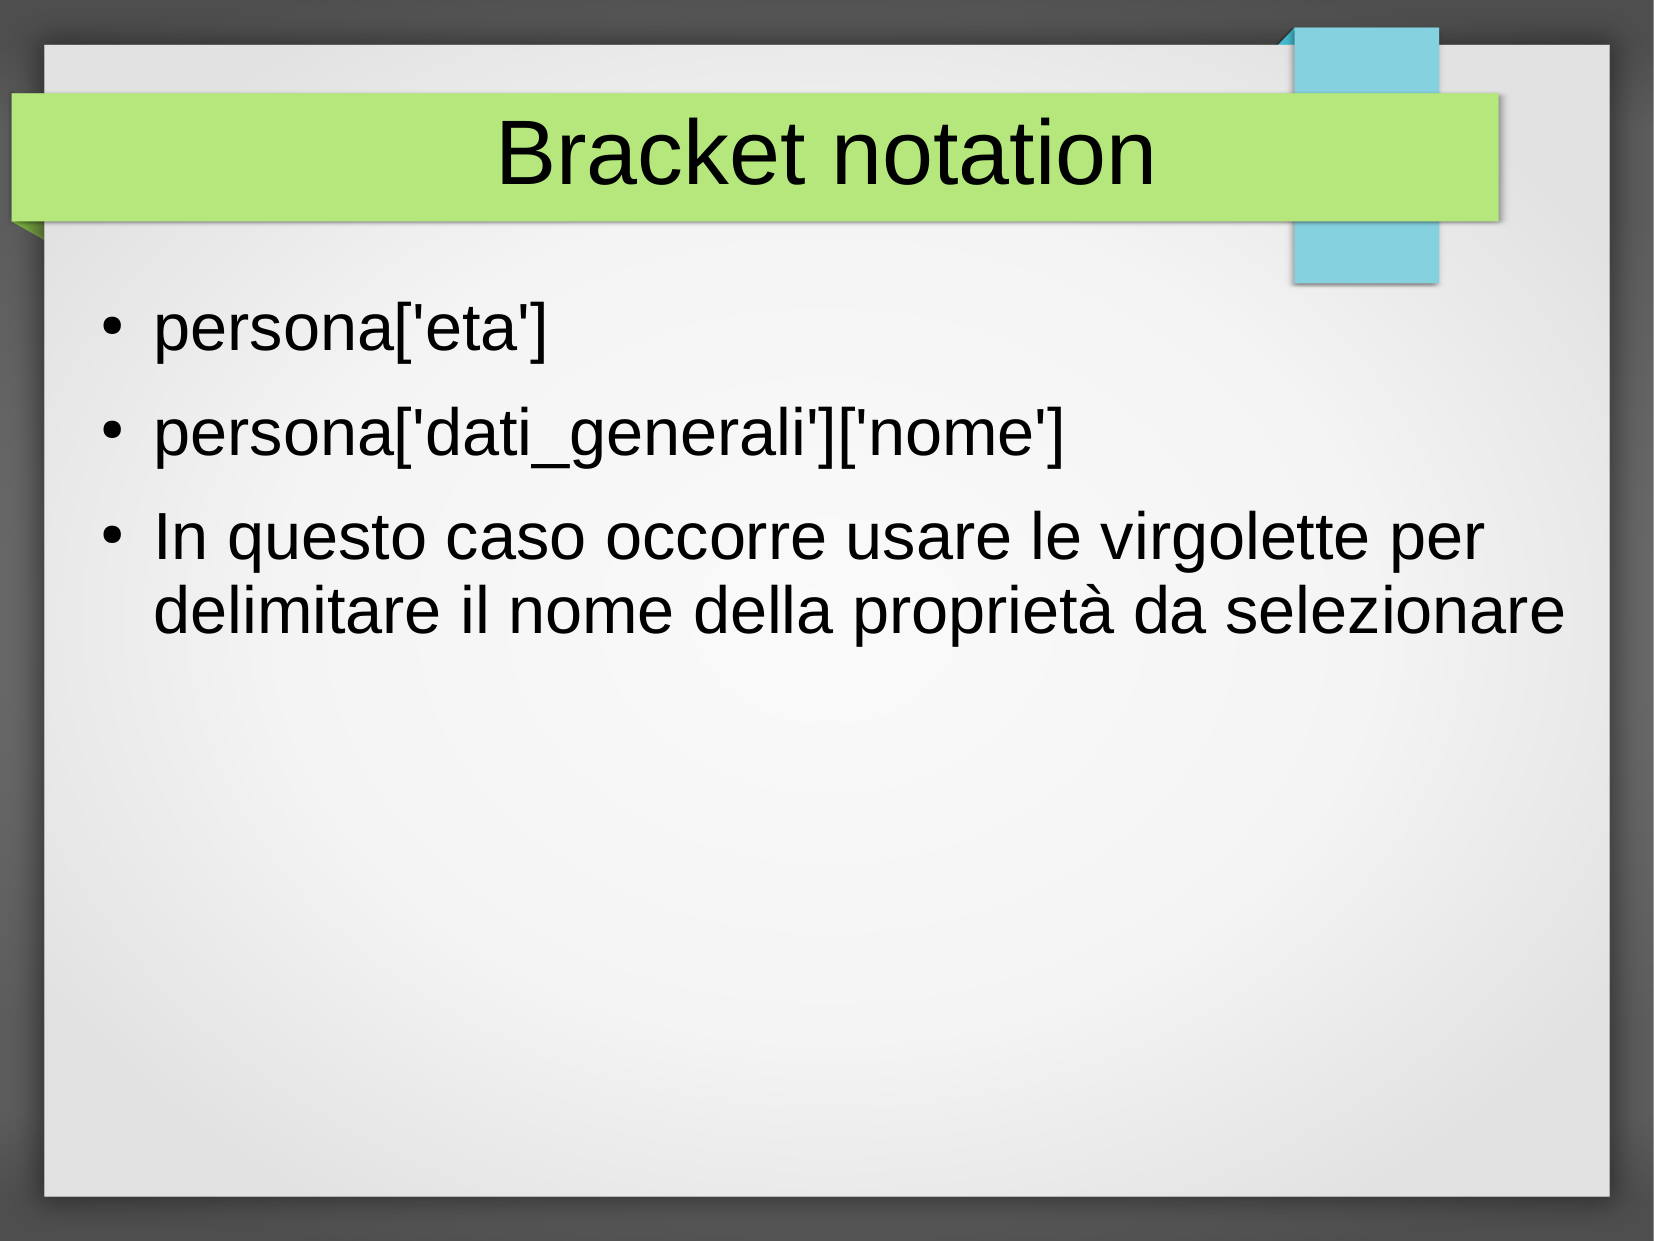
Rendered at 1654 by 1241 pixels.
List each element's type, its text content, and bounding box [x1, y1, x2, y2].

picture [0, 0, 1654, 1241]
title Bracket notation [82, 49, 1571, 257]
list persona['eta'] persona['dati_generali']['nome'] In questo caso occorre usare le virgolette per delimitare il nome della proprietà da selezionare [82, 290, 1571, 1146]
